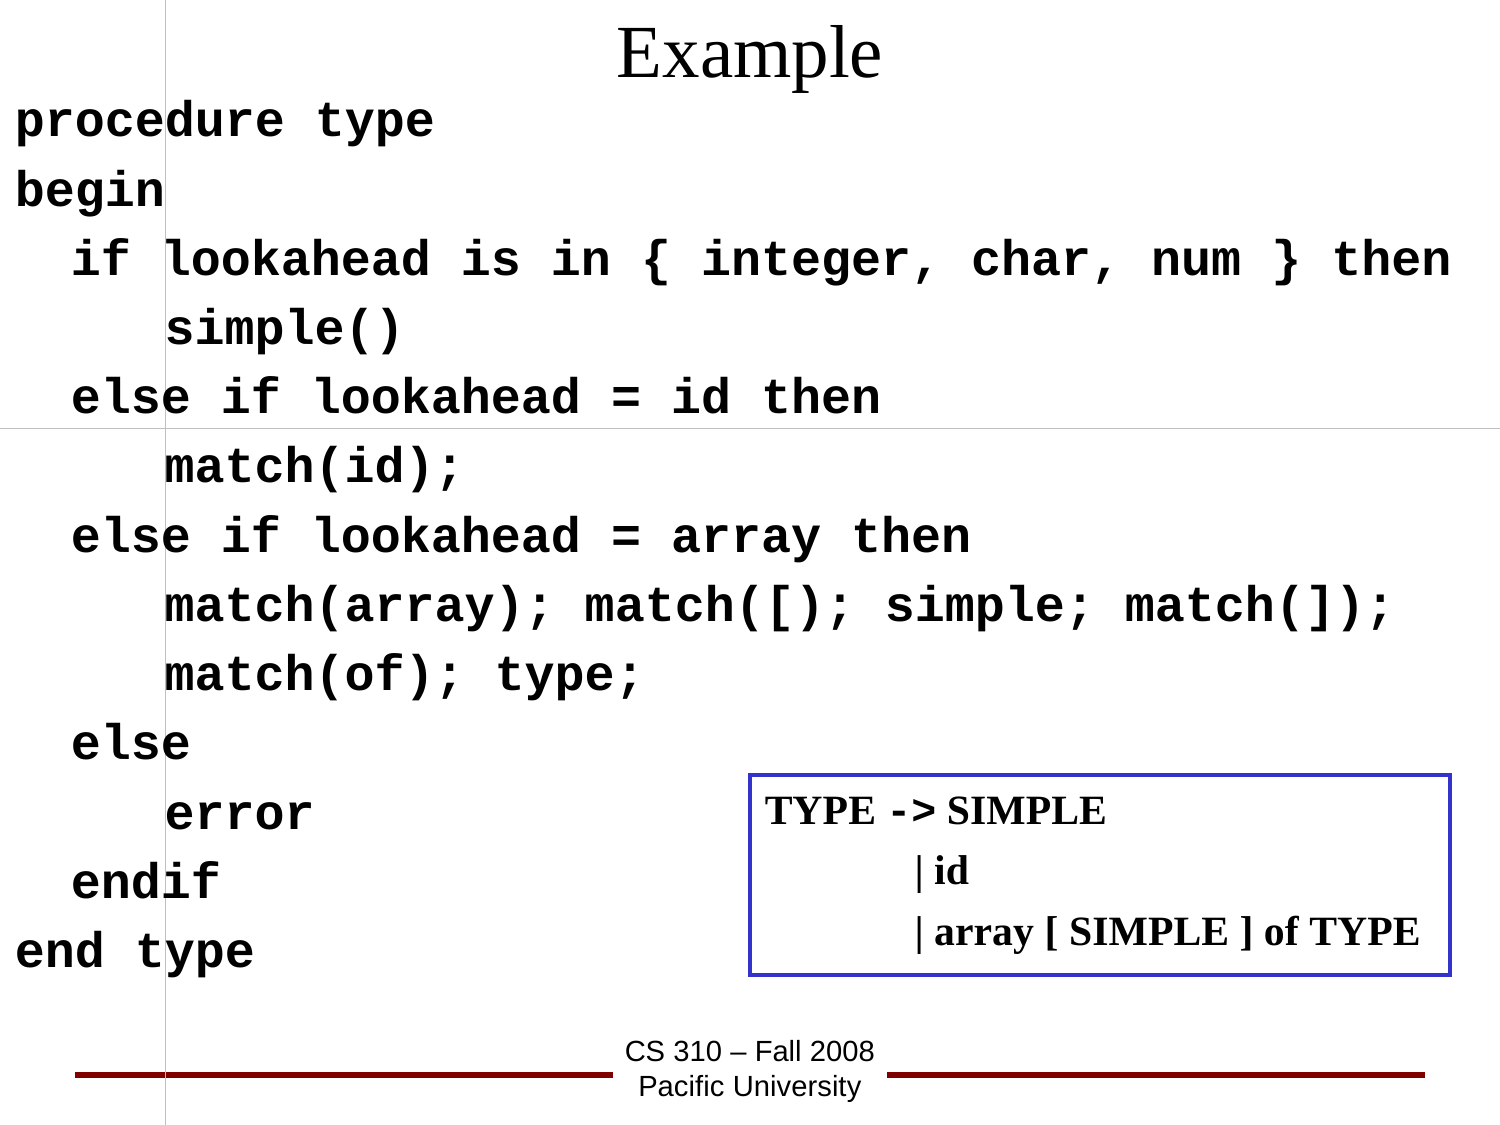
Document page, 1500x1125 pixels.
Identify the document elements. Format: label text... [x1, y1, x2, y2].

title Example [112, 0, 1388, 87]
list procedure type begin if lookahead is in { integer, char, num } then simple() else if lookahead = id then match(id); else if lookahead = array then match(array); match([); simple; match(]); match(of); type; else error endif end type [0, 87, 1500, 1038]
text_box TYPE -> SIMPLE | id | array [ SIMPLE ] of TYPE [749, 774, 1450, 975]
